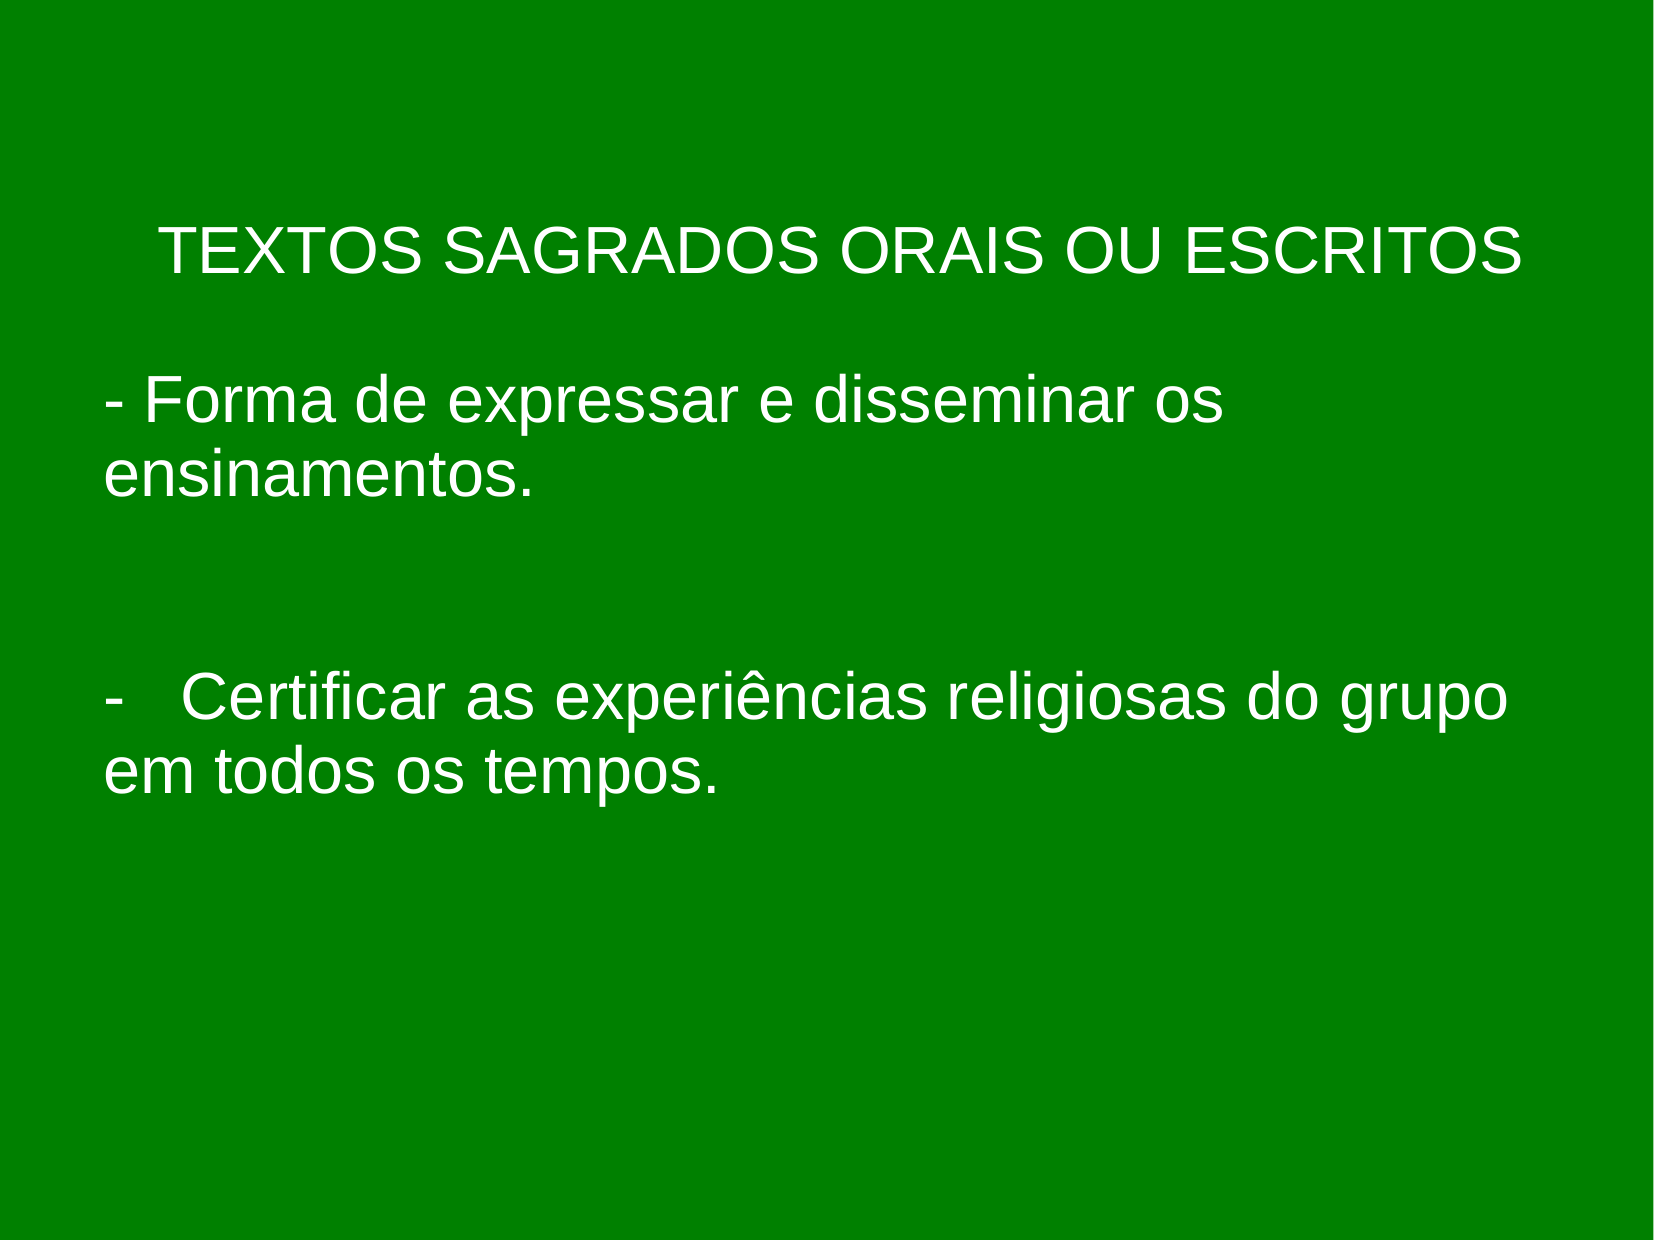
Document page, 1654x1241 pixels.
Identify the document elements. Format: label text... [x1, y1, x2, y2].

text_box TEXTOS SAGRADOS ORAIS OU ESCRITOS - Forma de expressar e disseminar os ensinamentos. - Certificar as experiências religiosas do grupo em todos os tempos. [88, 206, 1595, 970]
